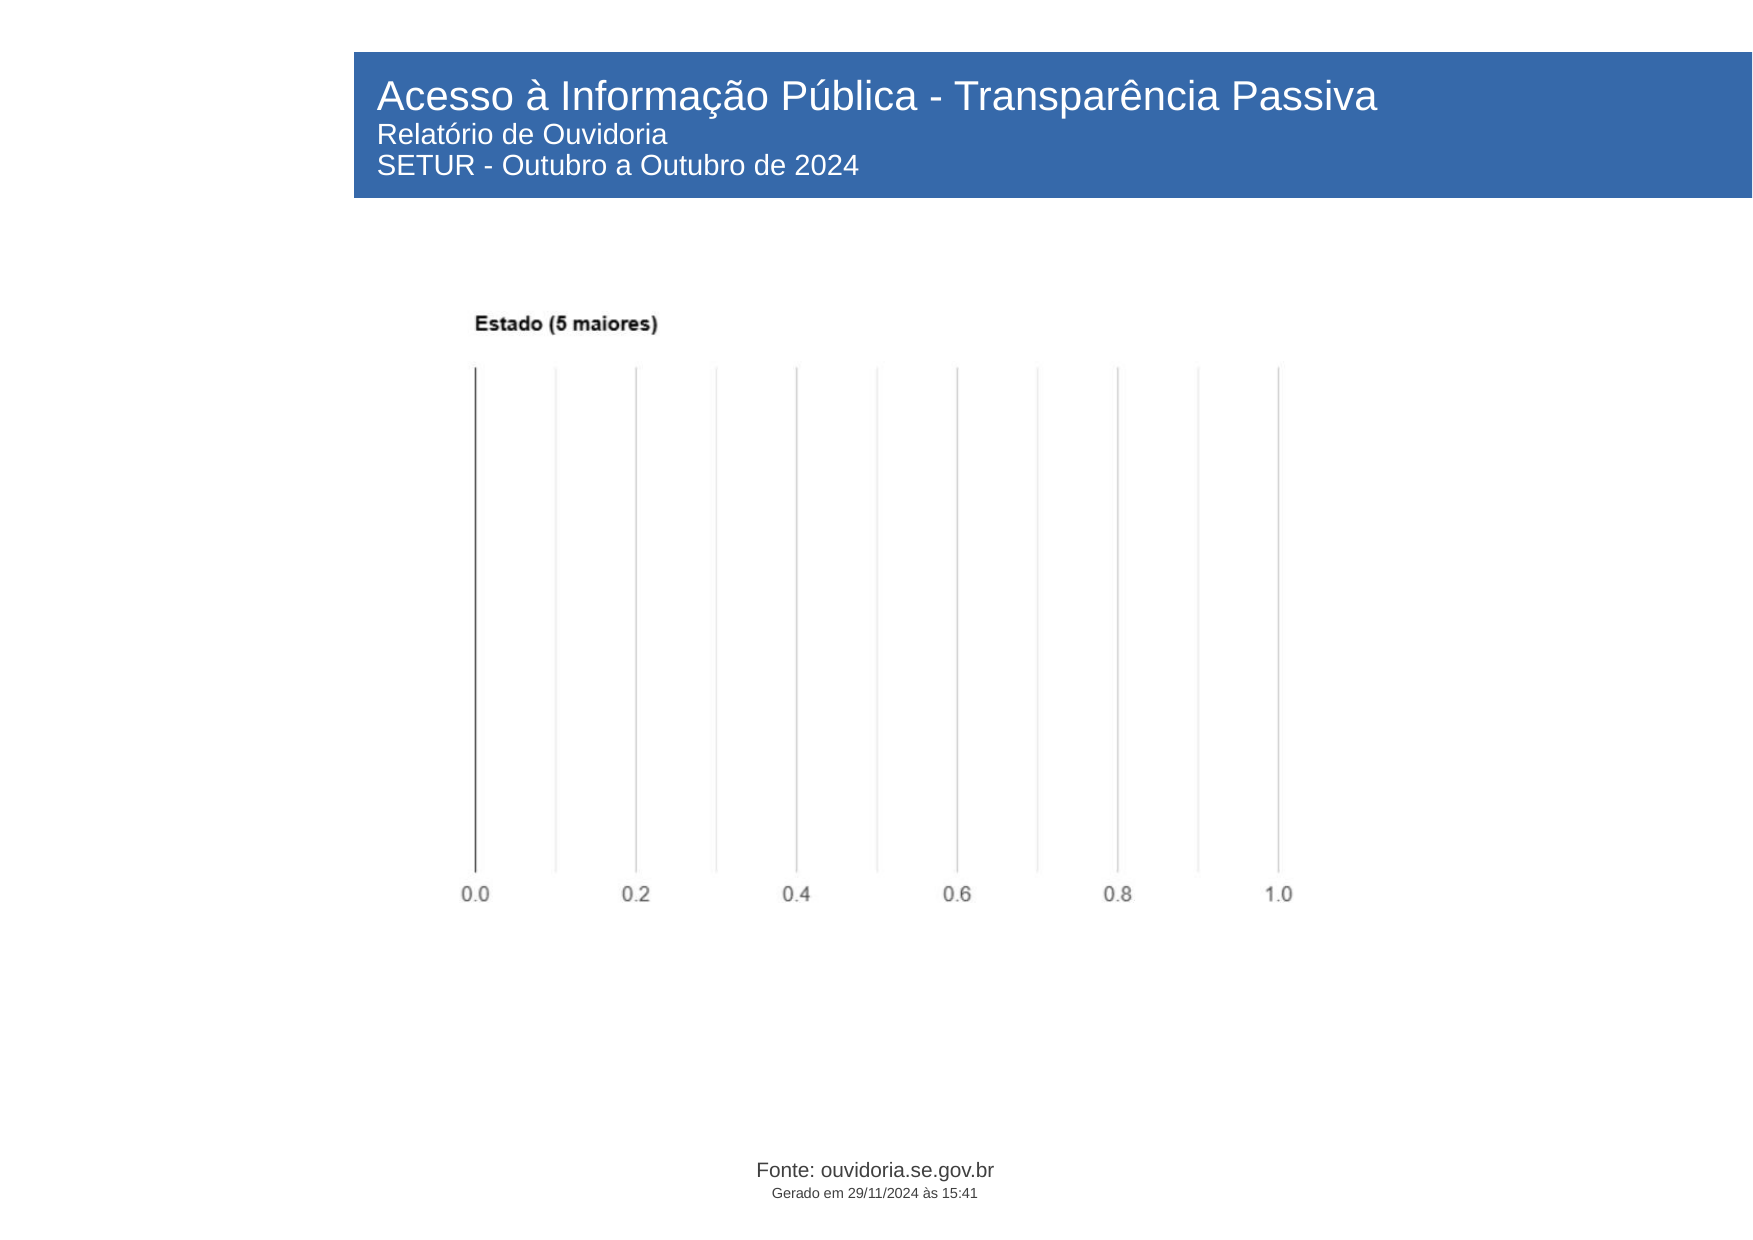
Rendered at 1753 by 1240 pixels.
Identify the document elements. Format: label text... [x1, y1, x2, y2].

text_box [227, 211, 1527, 1028]
text_box [354, 52, 1752, 198]
text_box Fonte: ouvidoria.se.gov.br Gerado em 29/11/2024 às 15:41 [756, 1158, 1023, 1208]
text_box Acesso à Informação Pública - Transparência Passiva Relatório de Ouvidoria SETUR - Outubro a Outubro de 2024 [376, 72, 1403, 186]
